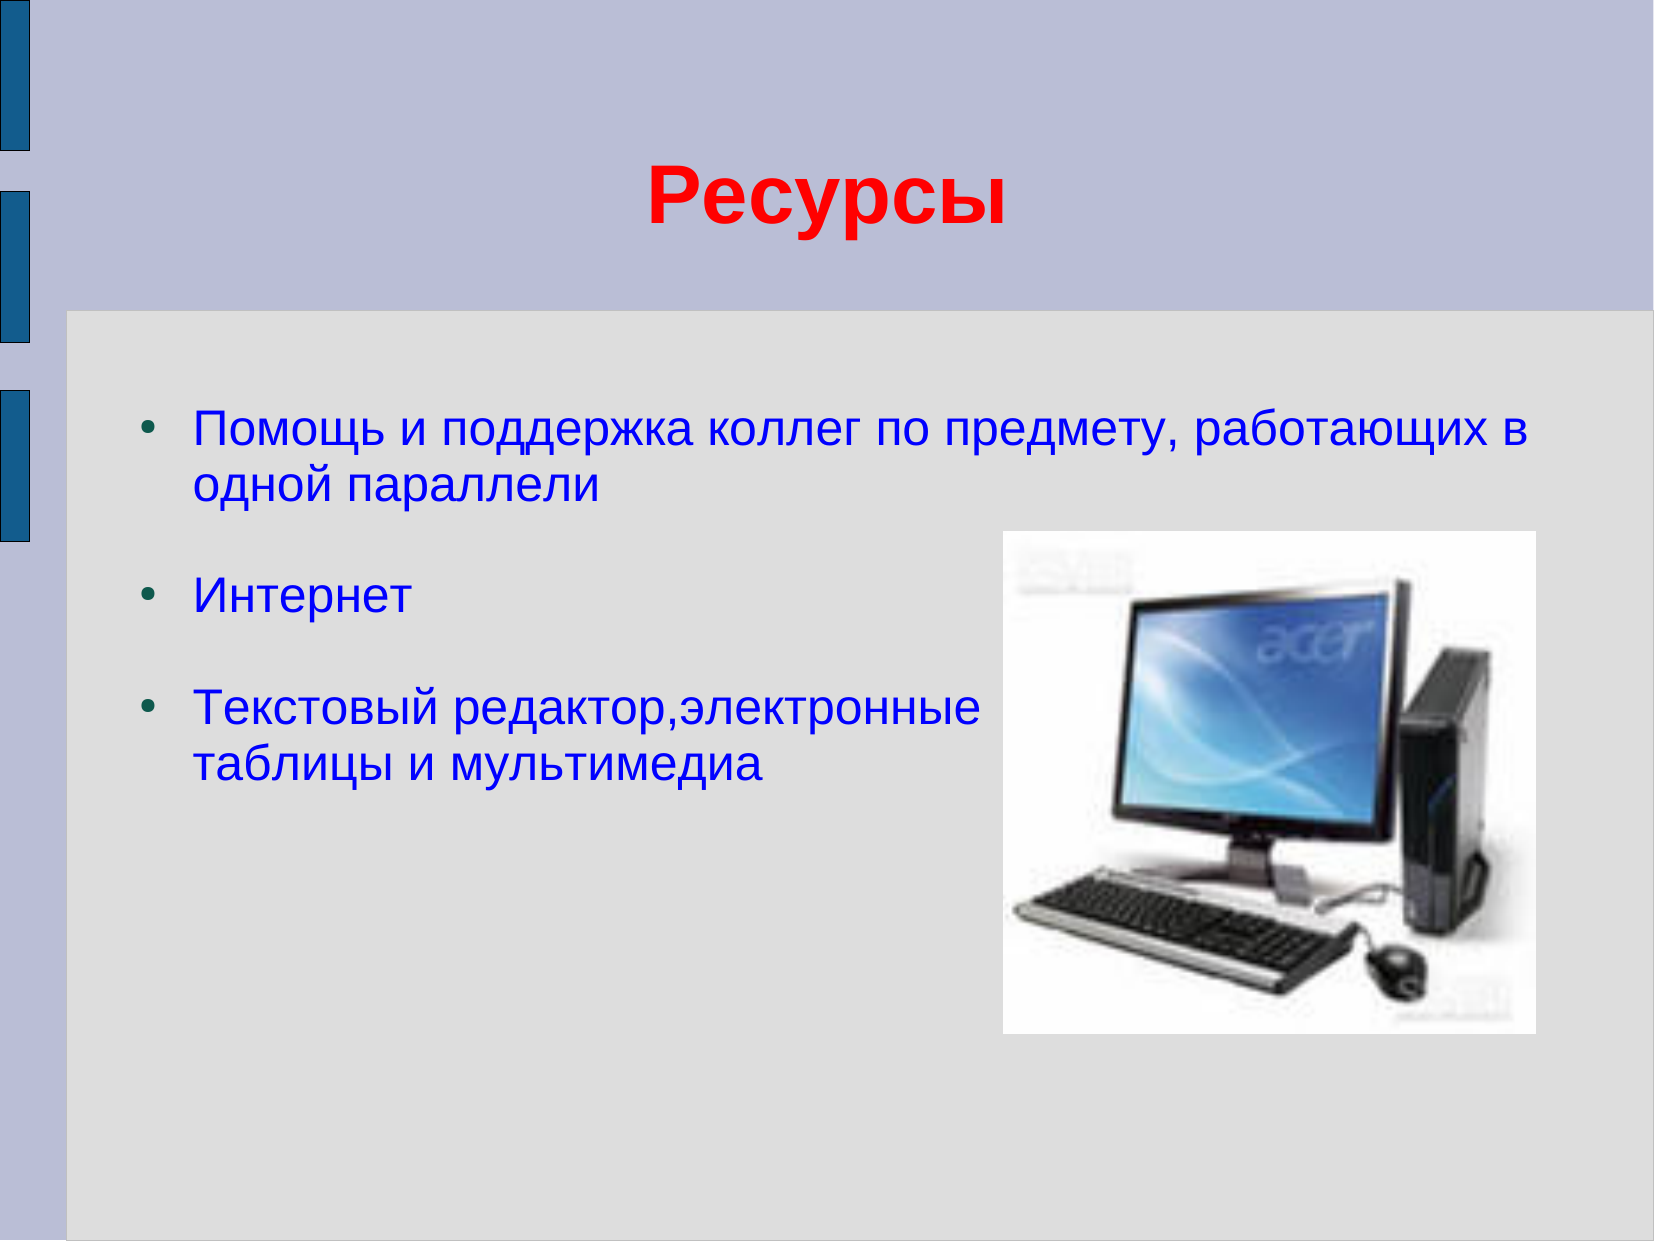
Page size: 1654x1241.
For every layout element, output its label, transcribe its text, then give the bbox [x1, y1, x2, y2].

title Ресурсы [121, 91, 1534, 299]
list Помощь и поддержка коллег по предмету, работающих в одной параллели Интернет Текстовый редактор,электронные таблицы и мультимедиа [121, 344, 1534, 1127]
picture [1003, 531, 1536, 1034]
